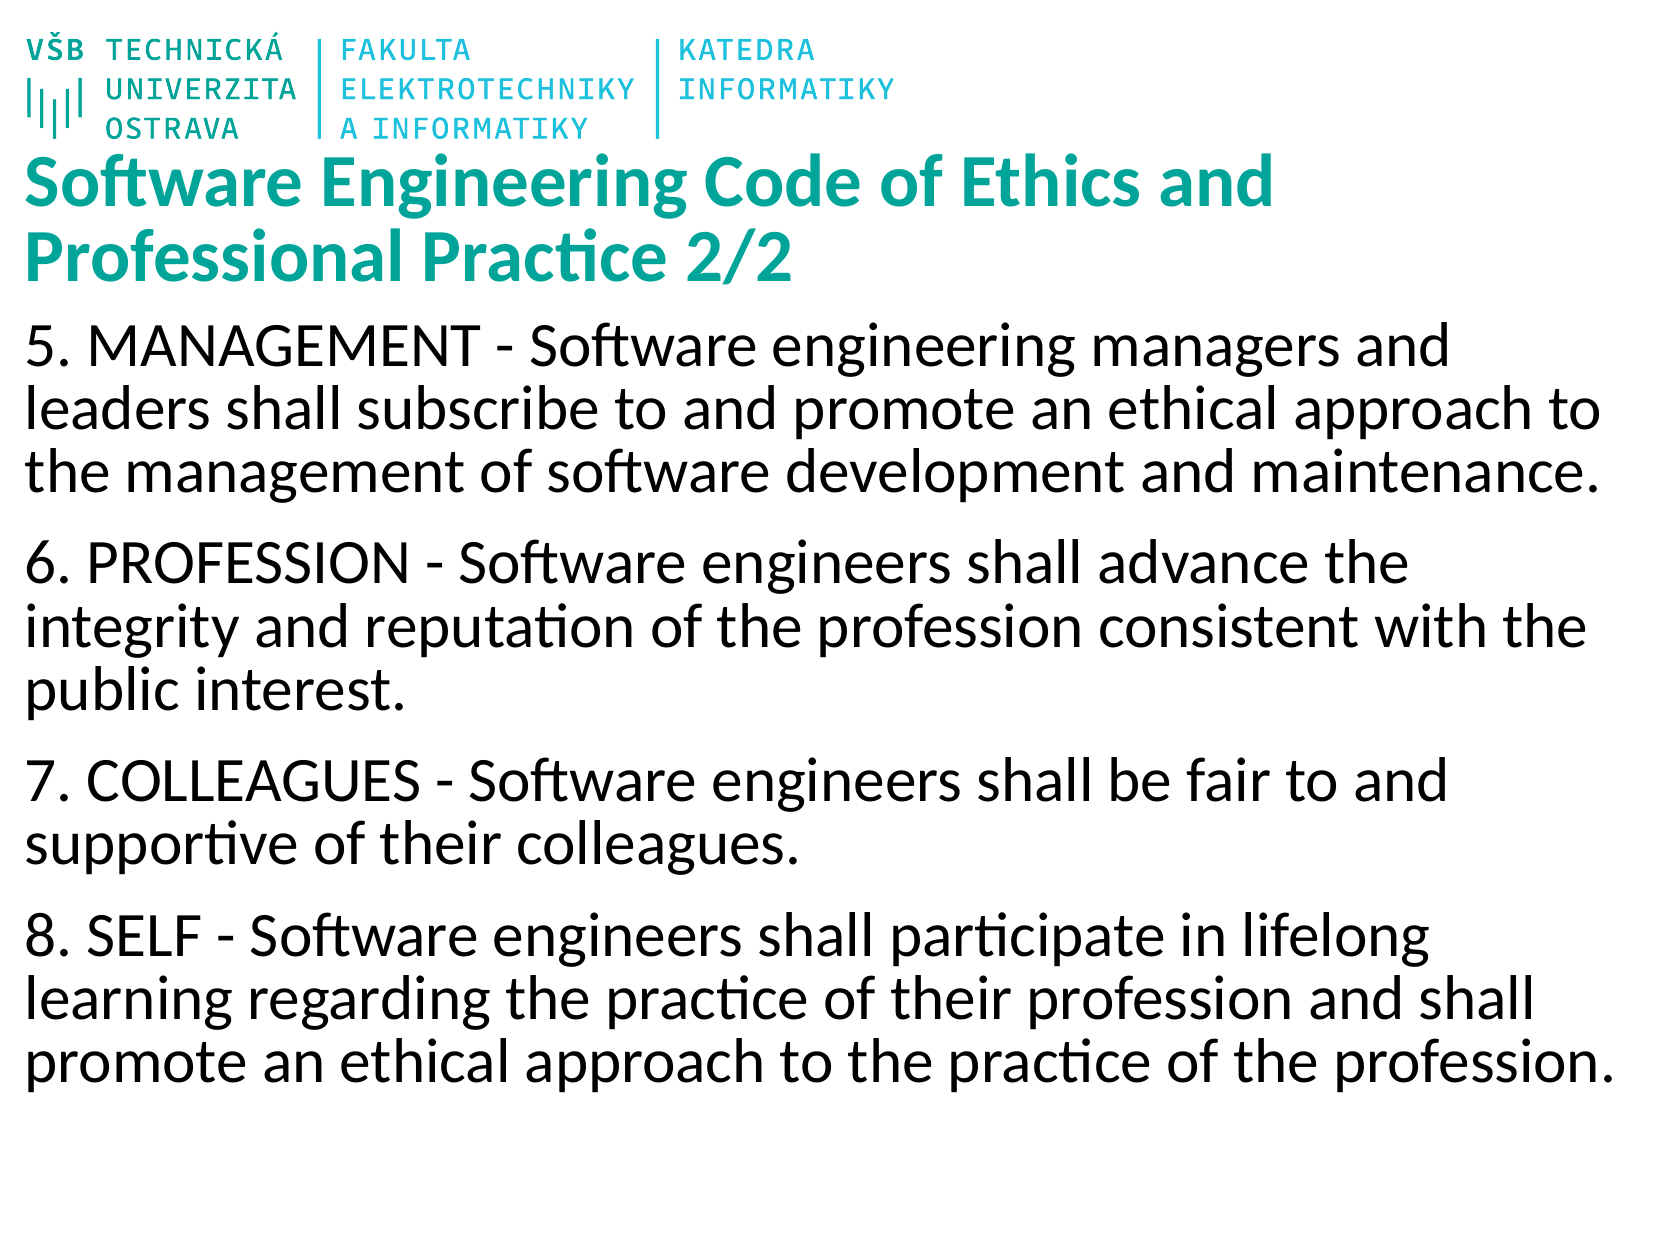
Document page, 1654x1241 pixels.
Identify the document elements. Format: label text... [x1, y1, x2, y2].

title Software Engineering Code of Ethics and Professional Practice 2/2 [24, 169, 1629, 301]
picture [26, 31, 894, 139]
list 5. MANAGEMENT - Software engineering managers and leaders shall subscribe to and promote an ethical approach to the management of software development and maintenance. 6. PROFESSION - Software engineers shall advance the integrity and reputation of the profession consistent with the public interest. 7. COLLEAGUES - Software engineers shall be fair to and supportive of their colleagues. 8. SELF - Software engineers shall participate in lifelong learning regarding the practice of their profession and shall promote an ethical approach to the practice of the profession. [24, 318, 1629, 1146]
